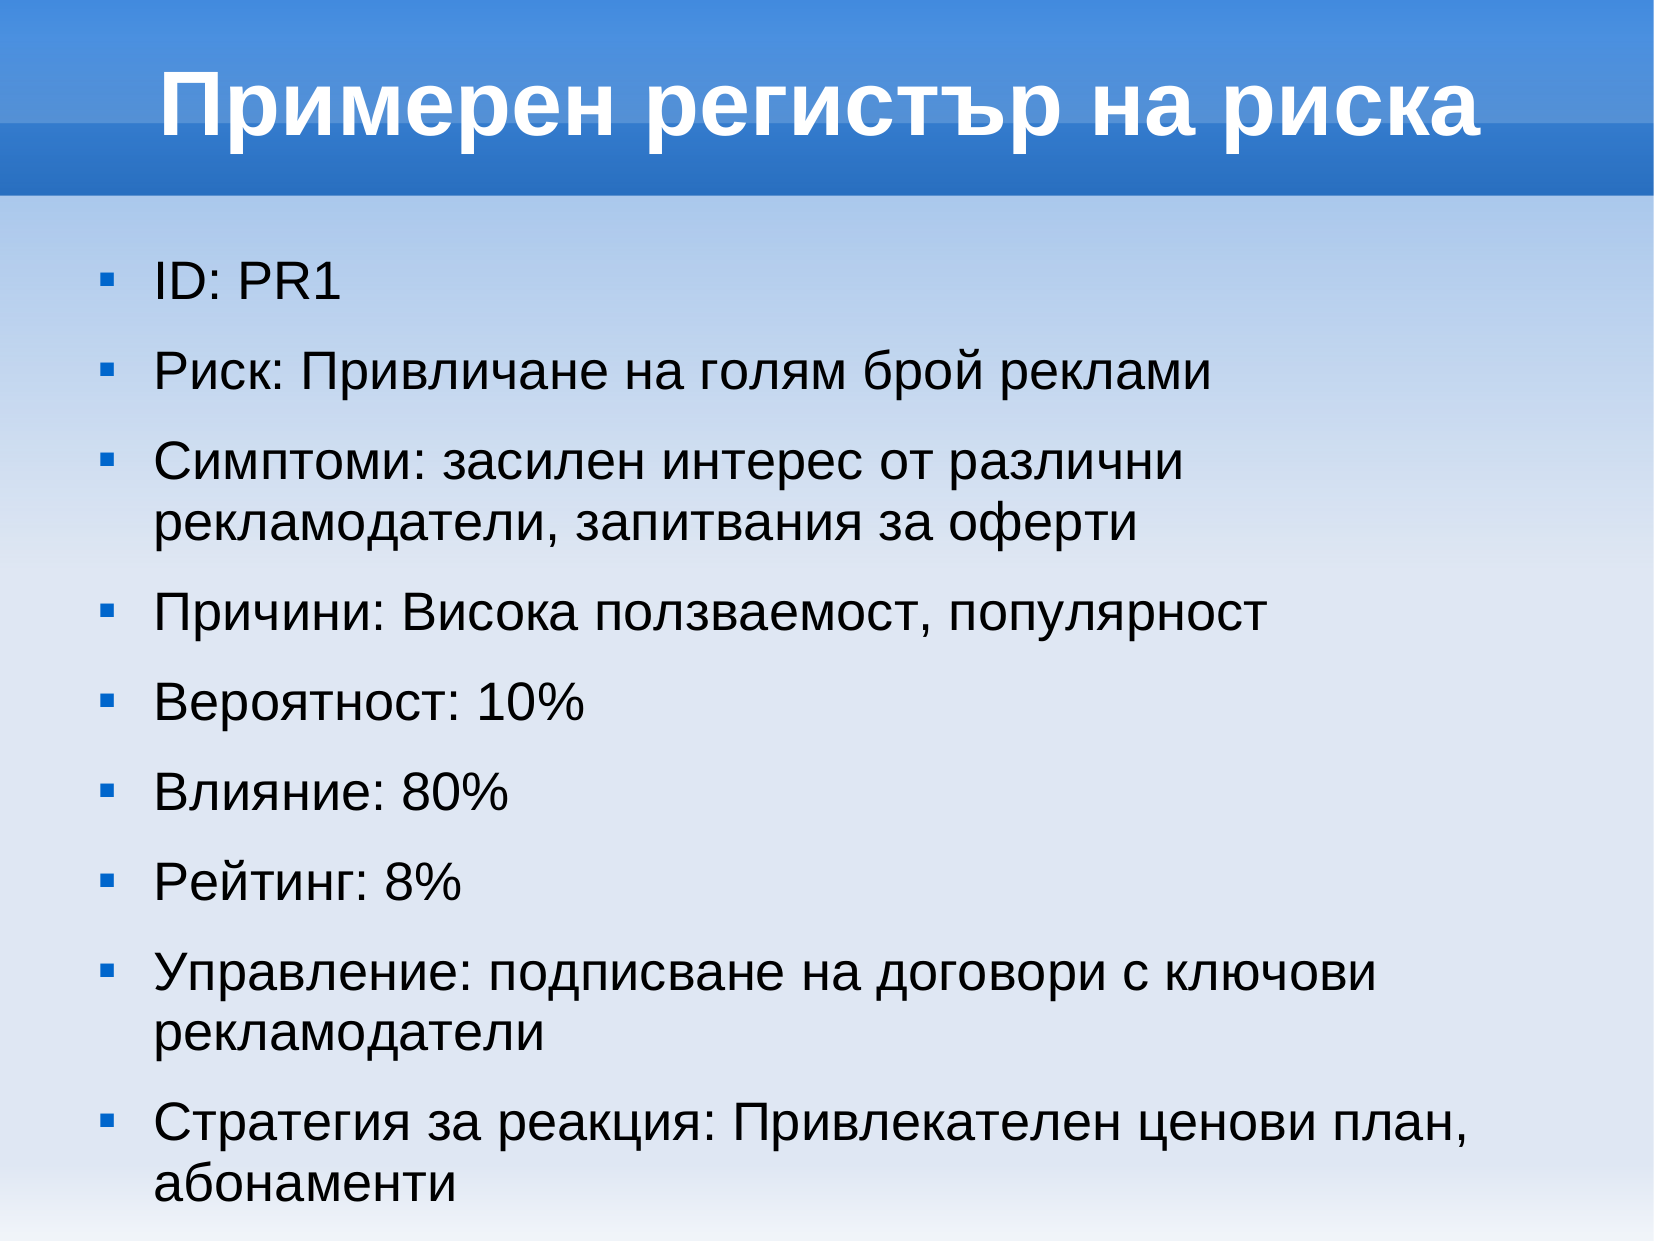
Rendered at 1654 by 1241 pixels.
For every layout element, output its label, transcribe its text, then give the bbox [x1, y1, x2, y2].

picture [0, 0, 1654, 1241]
title Примерен регистър на риска [76, 0, 1565, 208]
list ID: PR1 Риск: Привличане на голям брой реклами Симптоми: засилен интерес от различни рекламодатели, запитвания за оферти Причини: Висока ползваемост, популярност Вероятност: 10% Влияние: 80% Рейтинг: 8% Управление: подписване на договори с ключови рекламодатели Стратегия за реакция: Привлекателен ценови план, абонаменти [82, 250, 1571, 1213]
